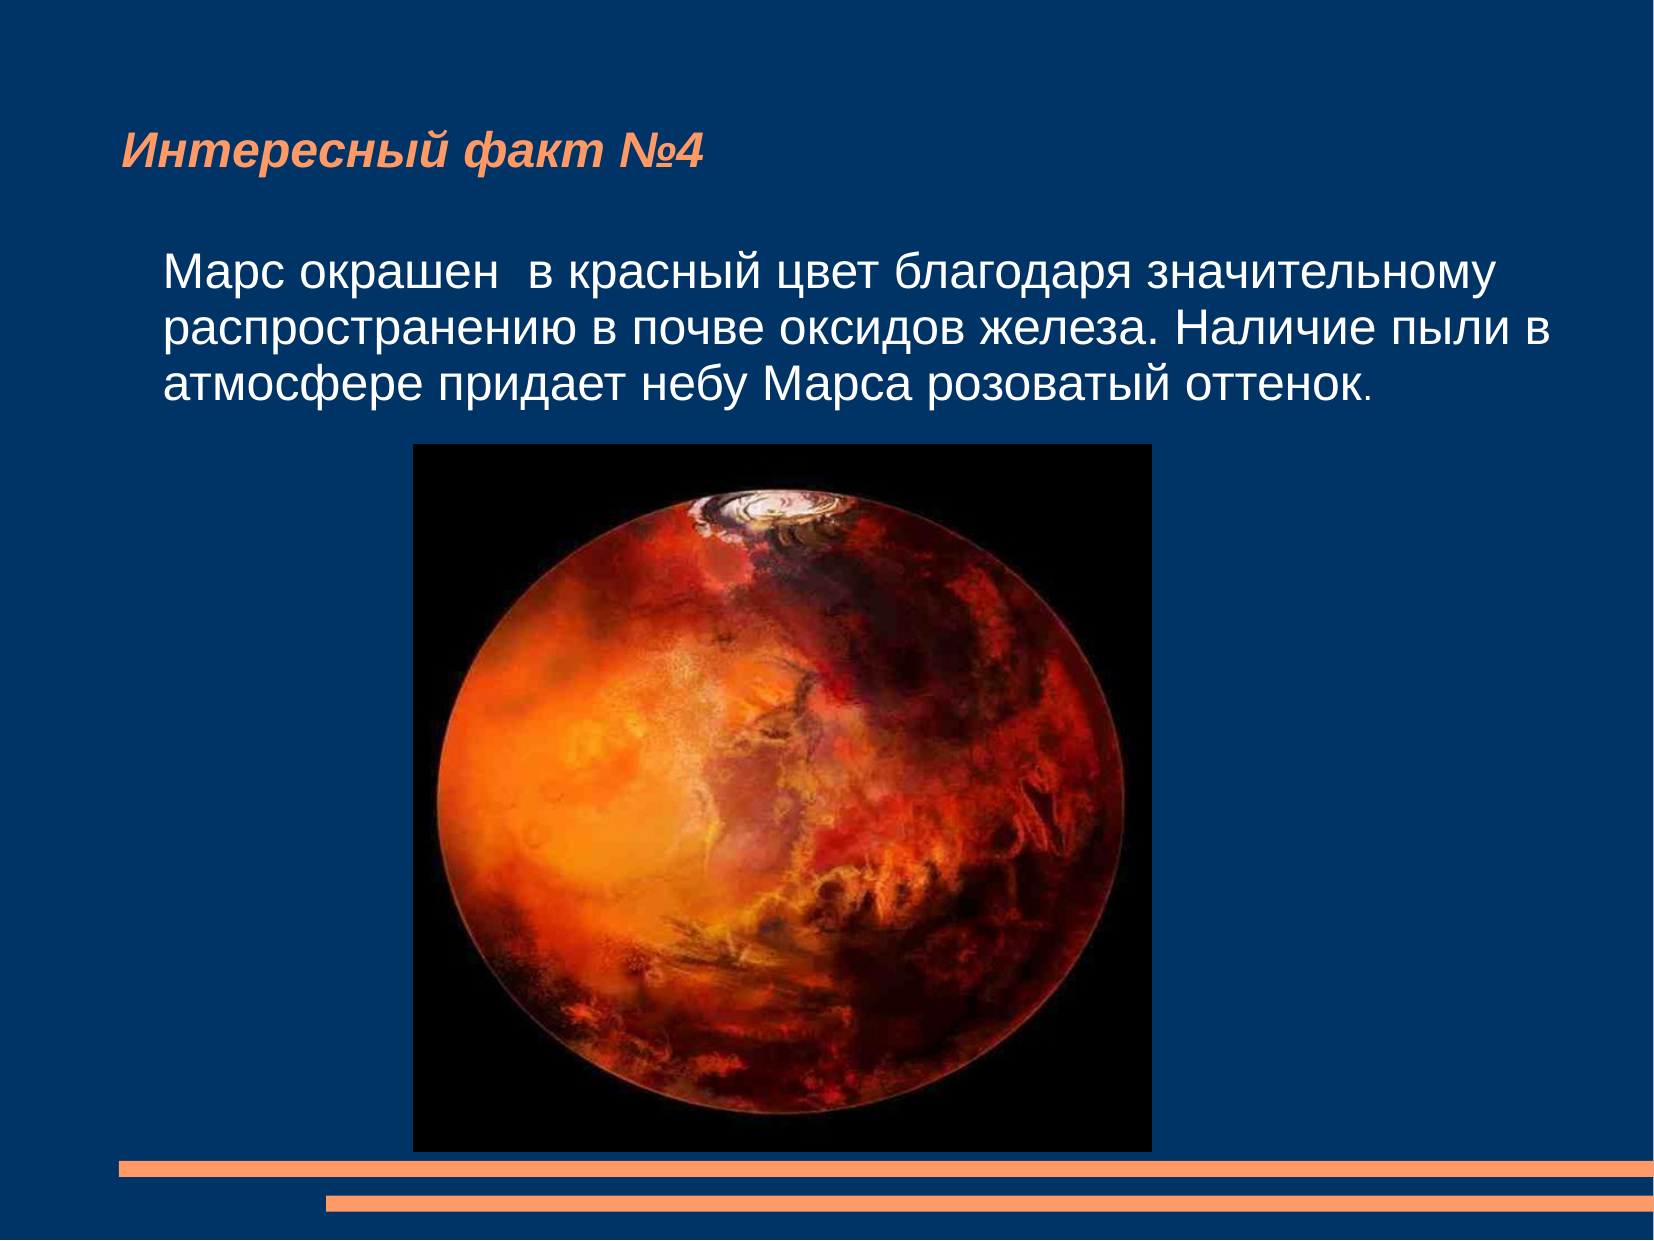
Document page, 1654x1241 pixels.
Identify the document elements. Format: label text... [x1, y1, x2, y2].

picture [413, 444, 1152, 1152]
title Интересный факт №4 [121, 46, 1534, 254]
text_box Марс окрашен в красный цвет благодаря значительному распространению в почве оксидов железа. Наличие пыли в атмосфере придает небу Марса розоватый оттенок. [147, 236, 1625, 621]
